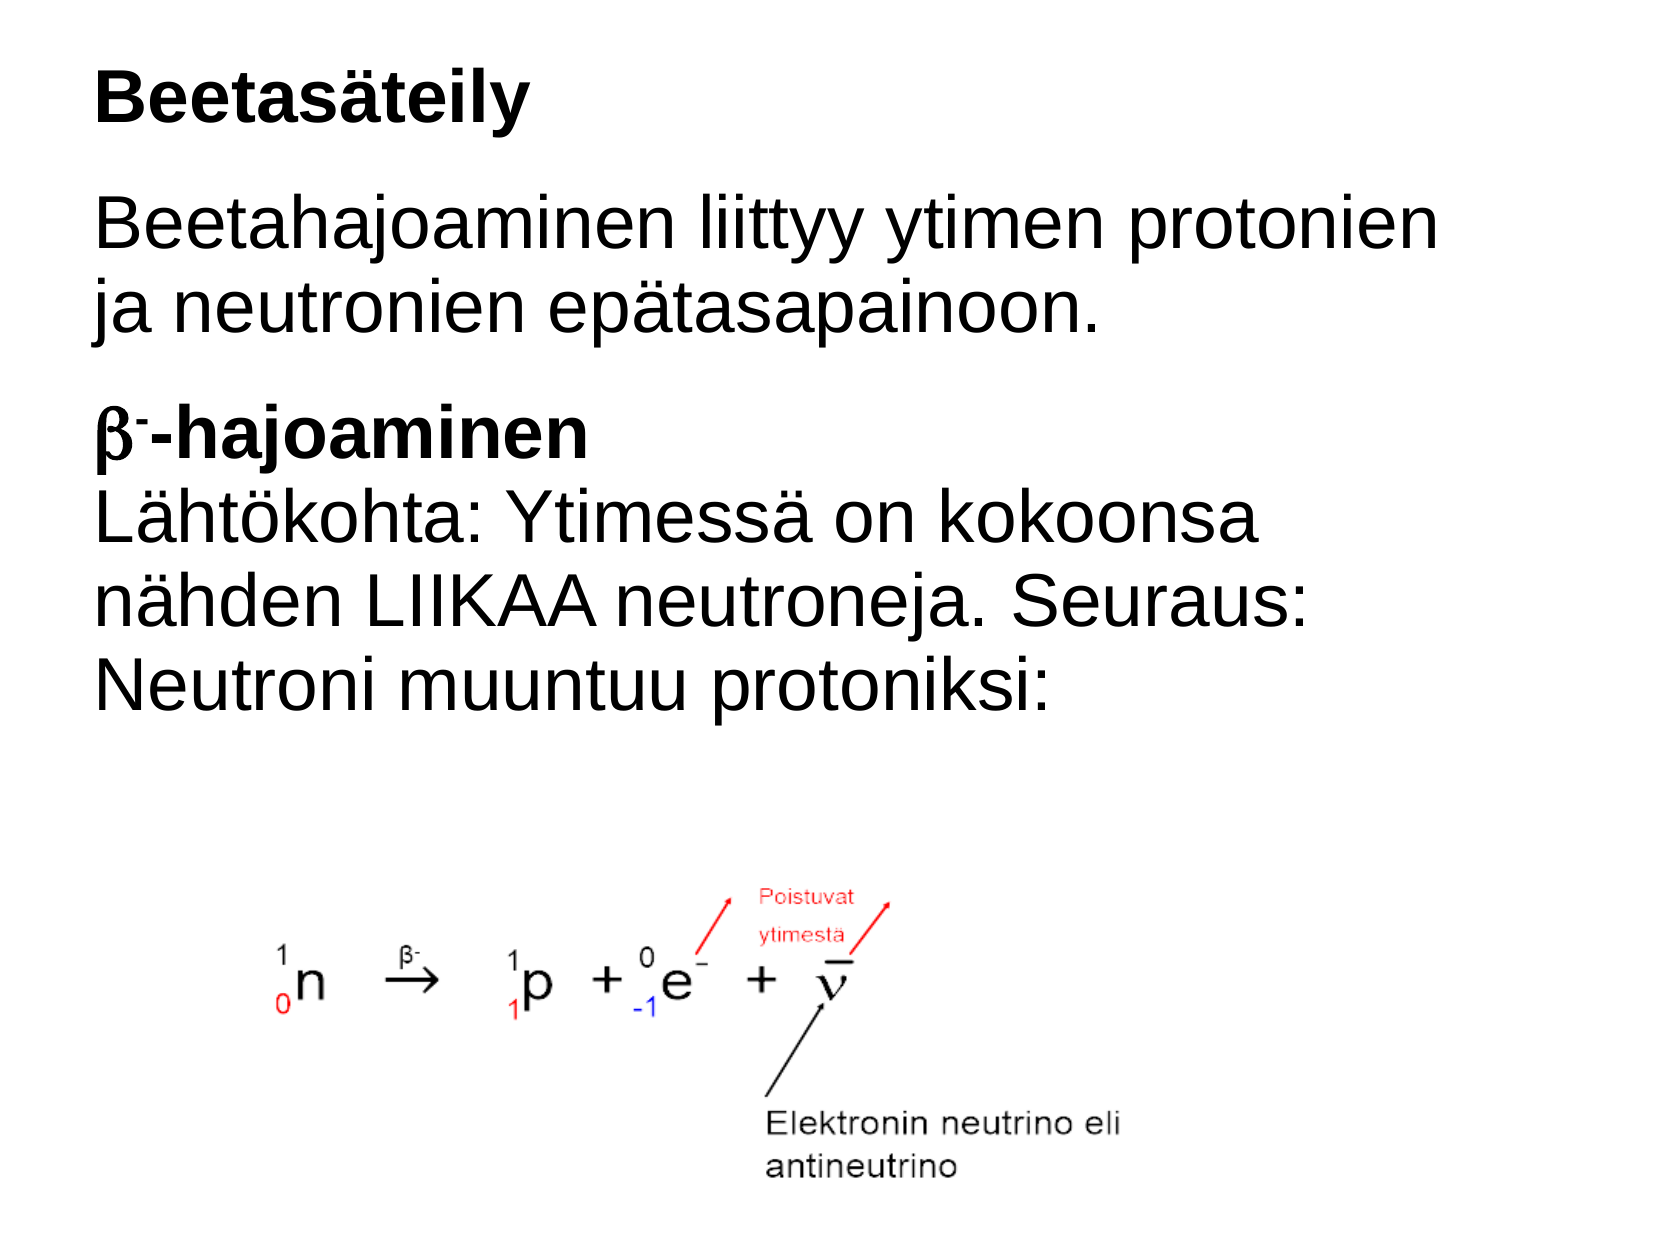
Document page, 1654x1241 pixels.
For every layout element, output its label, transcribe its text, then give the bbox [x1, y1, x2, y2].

text_box Beetasäteily Beetahajoaminen liittyy ytimen protonien ja neutronien epätasapainoon. b--hajoaminen Lähtökohta: Ytimessä on kokoonsa nähden LIIKAA neutroneja. Seuraus: Neutroni muuntuu protoniksi: [78, 47, 1501, 829]
picture [230, 795, 1221, 1208]
